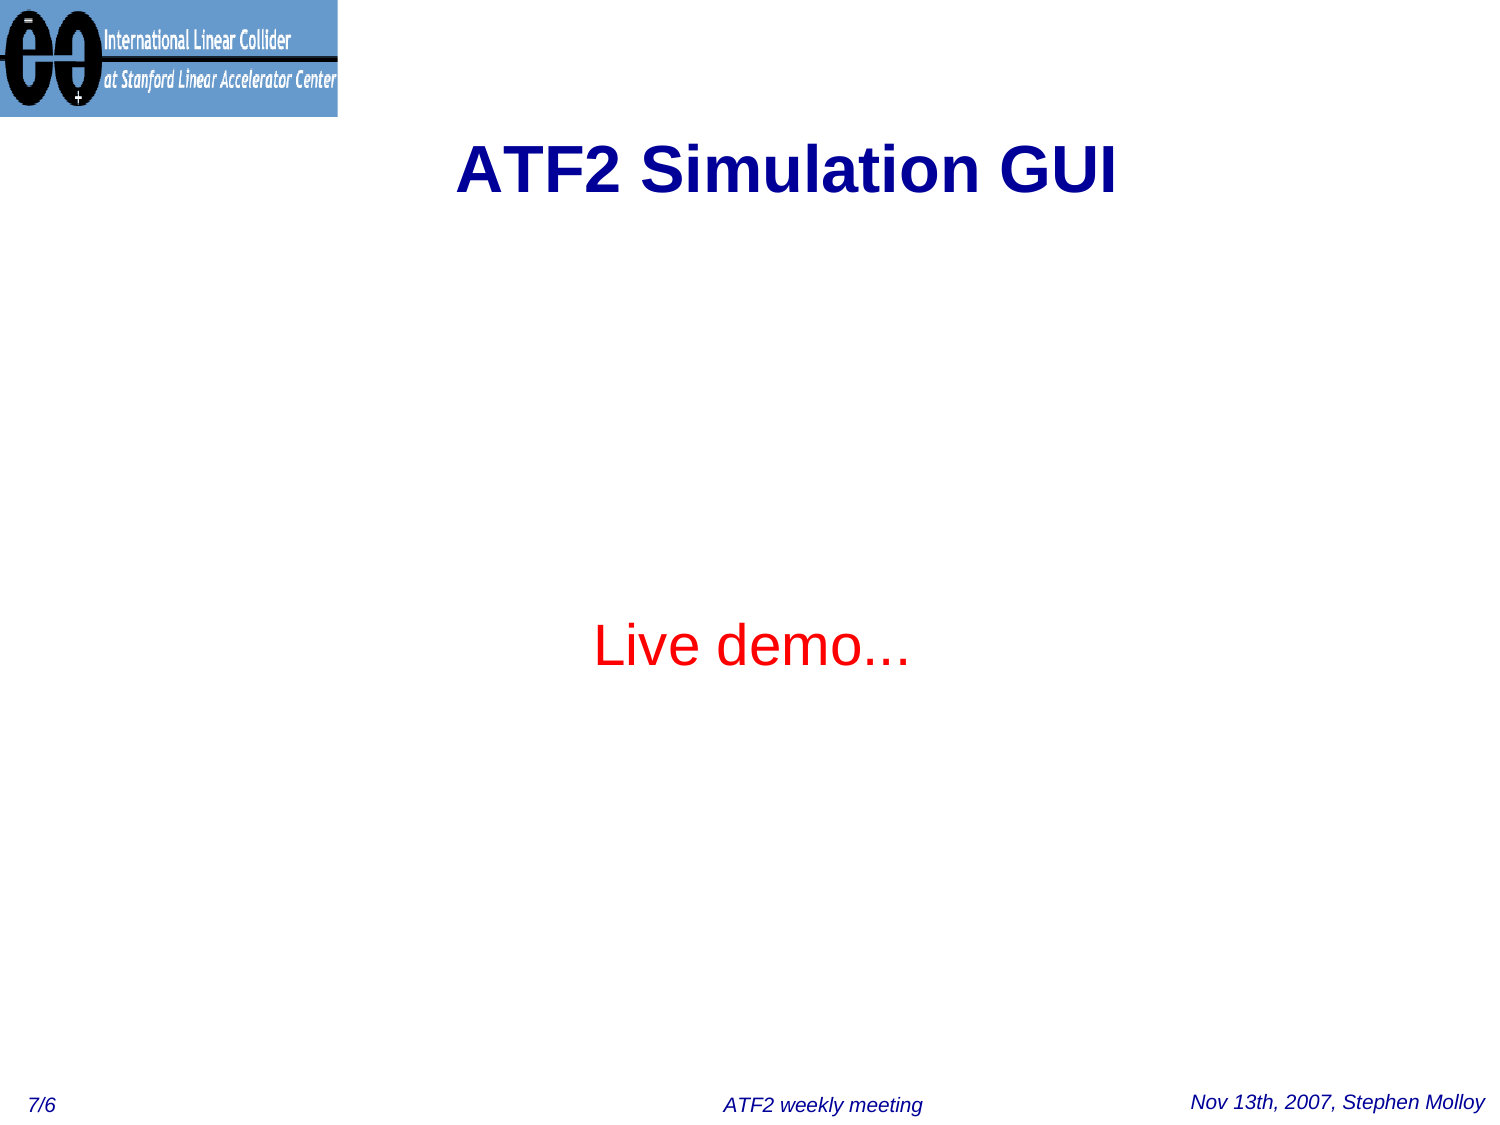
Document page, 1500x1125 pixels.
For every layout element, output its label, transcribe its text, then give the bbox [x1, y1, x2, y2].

title ATF2 Simulation GUI [337, 87, 1237, 263]
picture [0, 0, 338, 117]
subtitle Live demo... [115, 282, 1390, 1017]
